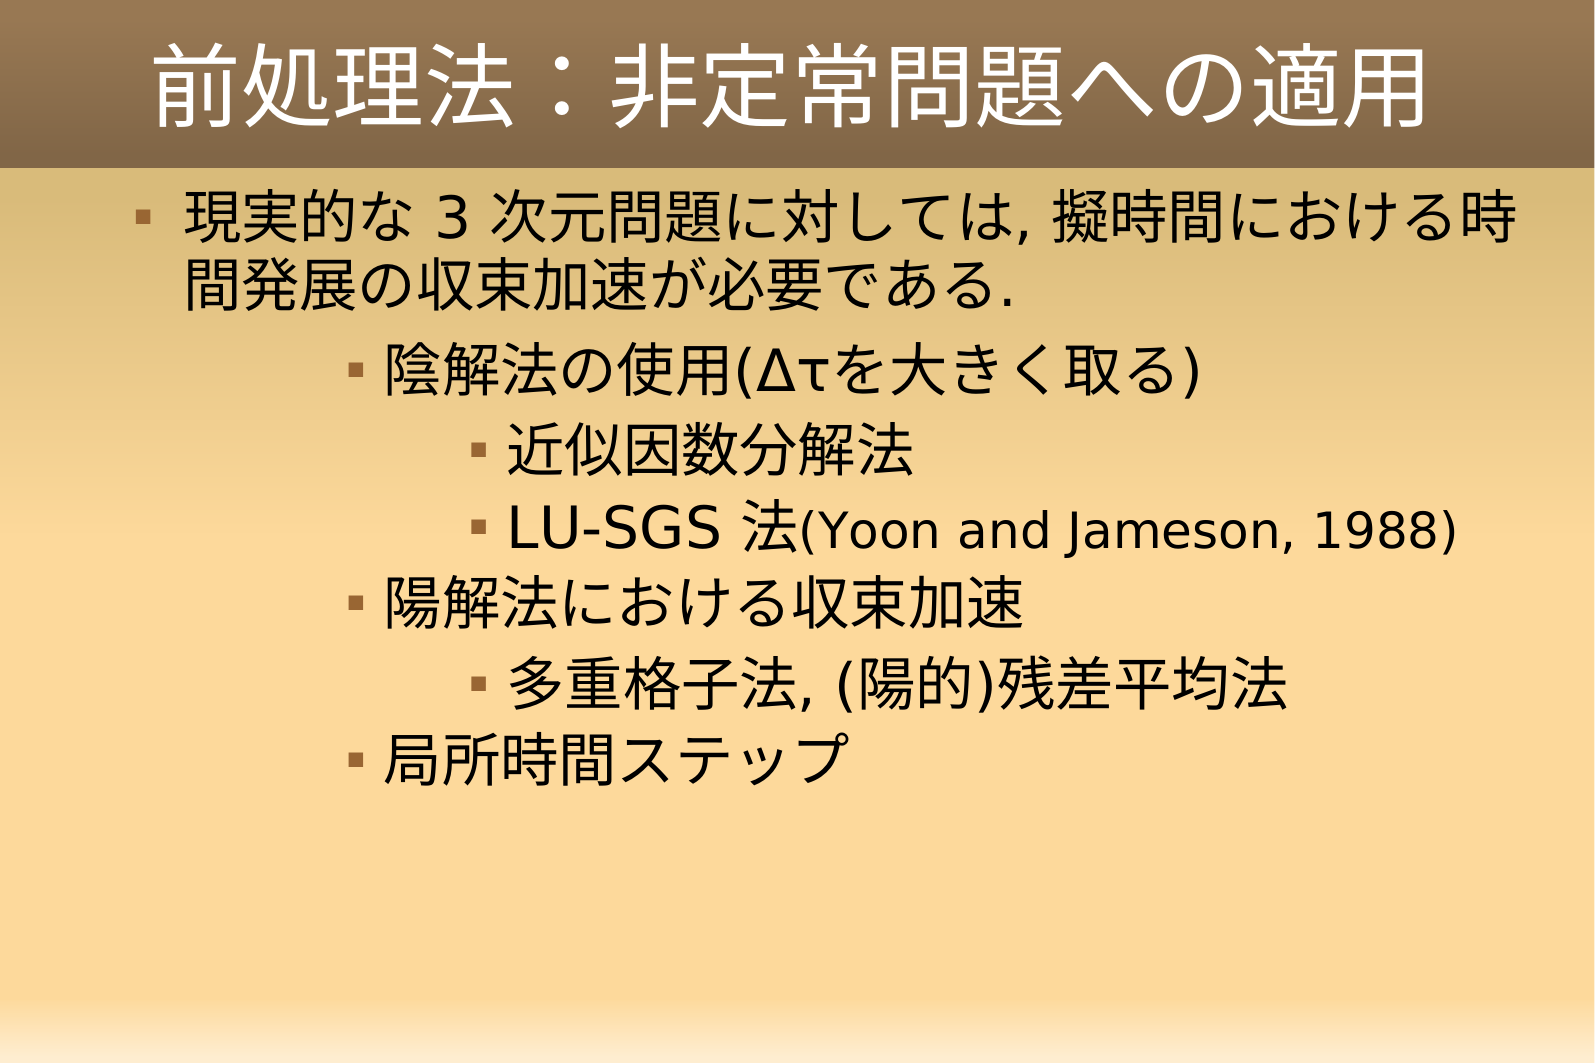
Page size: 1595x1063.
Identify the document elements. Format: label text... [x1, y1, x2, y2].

title 前処理法：非定常問題への適用 [74, 0, 1510, 178]
picture [0, 0, 1595, 1063]
list 現実的な 3 次元問題に対しては, 擬時間における時間発展の収束加速が必要である. 陰解法の使用(Δτを大きく取る) 近似因数分解法 LU-SGS 法(Yoon and Jameson, 1988) 陽解法における収束加速 多重格子法, (陽的)残差平均法 局所時間ステップ [41, 184, 1548, 1032]
